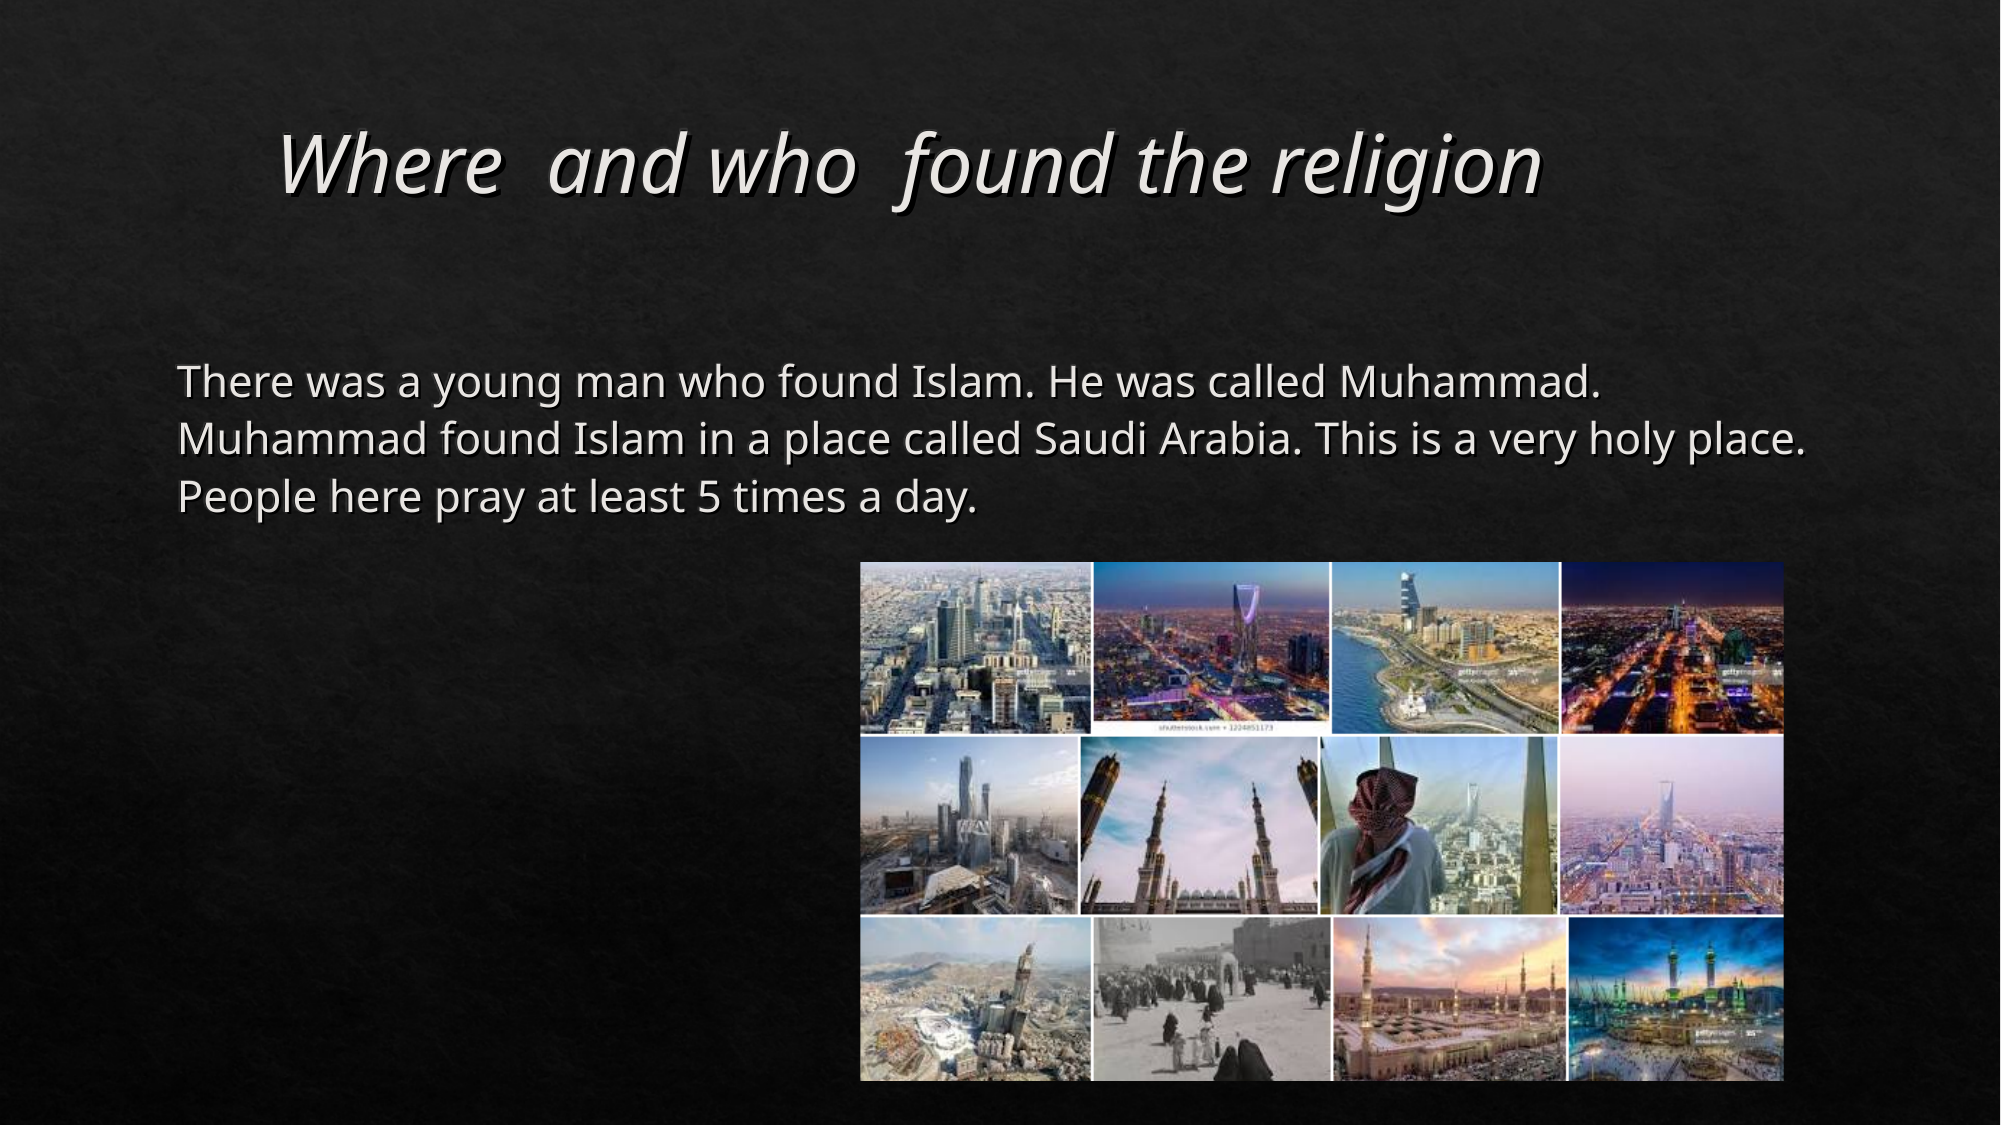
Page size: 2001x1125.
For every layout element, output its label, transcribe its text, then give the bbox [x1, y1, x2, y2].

title Where and who found the religion [61, 63, 1761, 270]
picture [860, 562, 1784, 1081]
list There was a young man who found Islam. He was called Muhammad. Muhammad found Islam in a place called Saudi Arabia. This is a very holy place. People here pray at least 5 times a day. [149, 340, 1849, 951]
